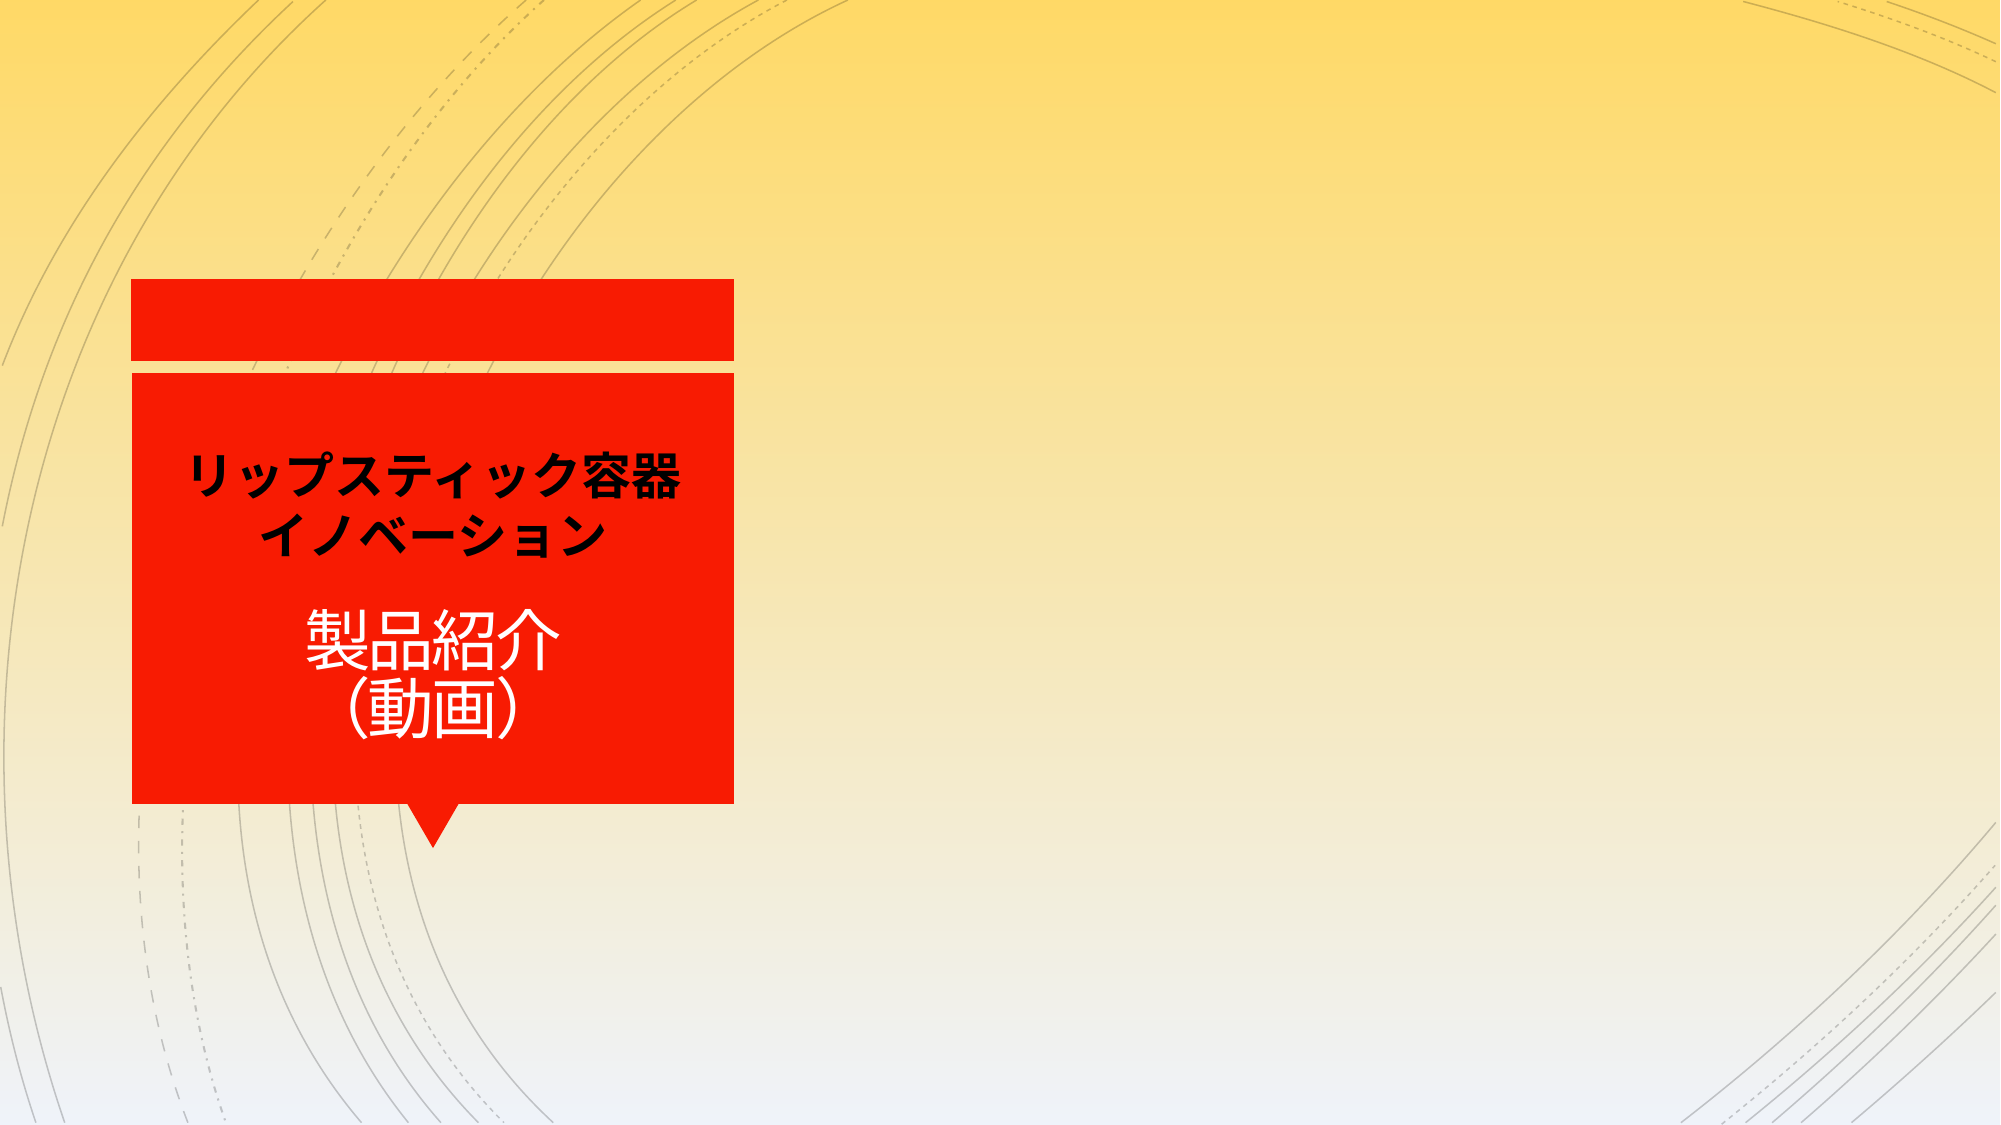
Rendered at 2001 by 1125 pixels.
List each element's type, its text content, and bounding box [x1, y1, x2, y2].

text_box リップスティック容器 イノベーション [138, 437, 728, 572]
picture [1006, 51, 1324, 1063]
title 製品紹介 （動画） [145, 572, 721, 881]
